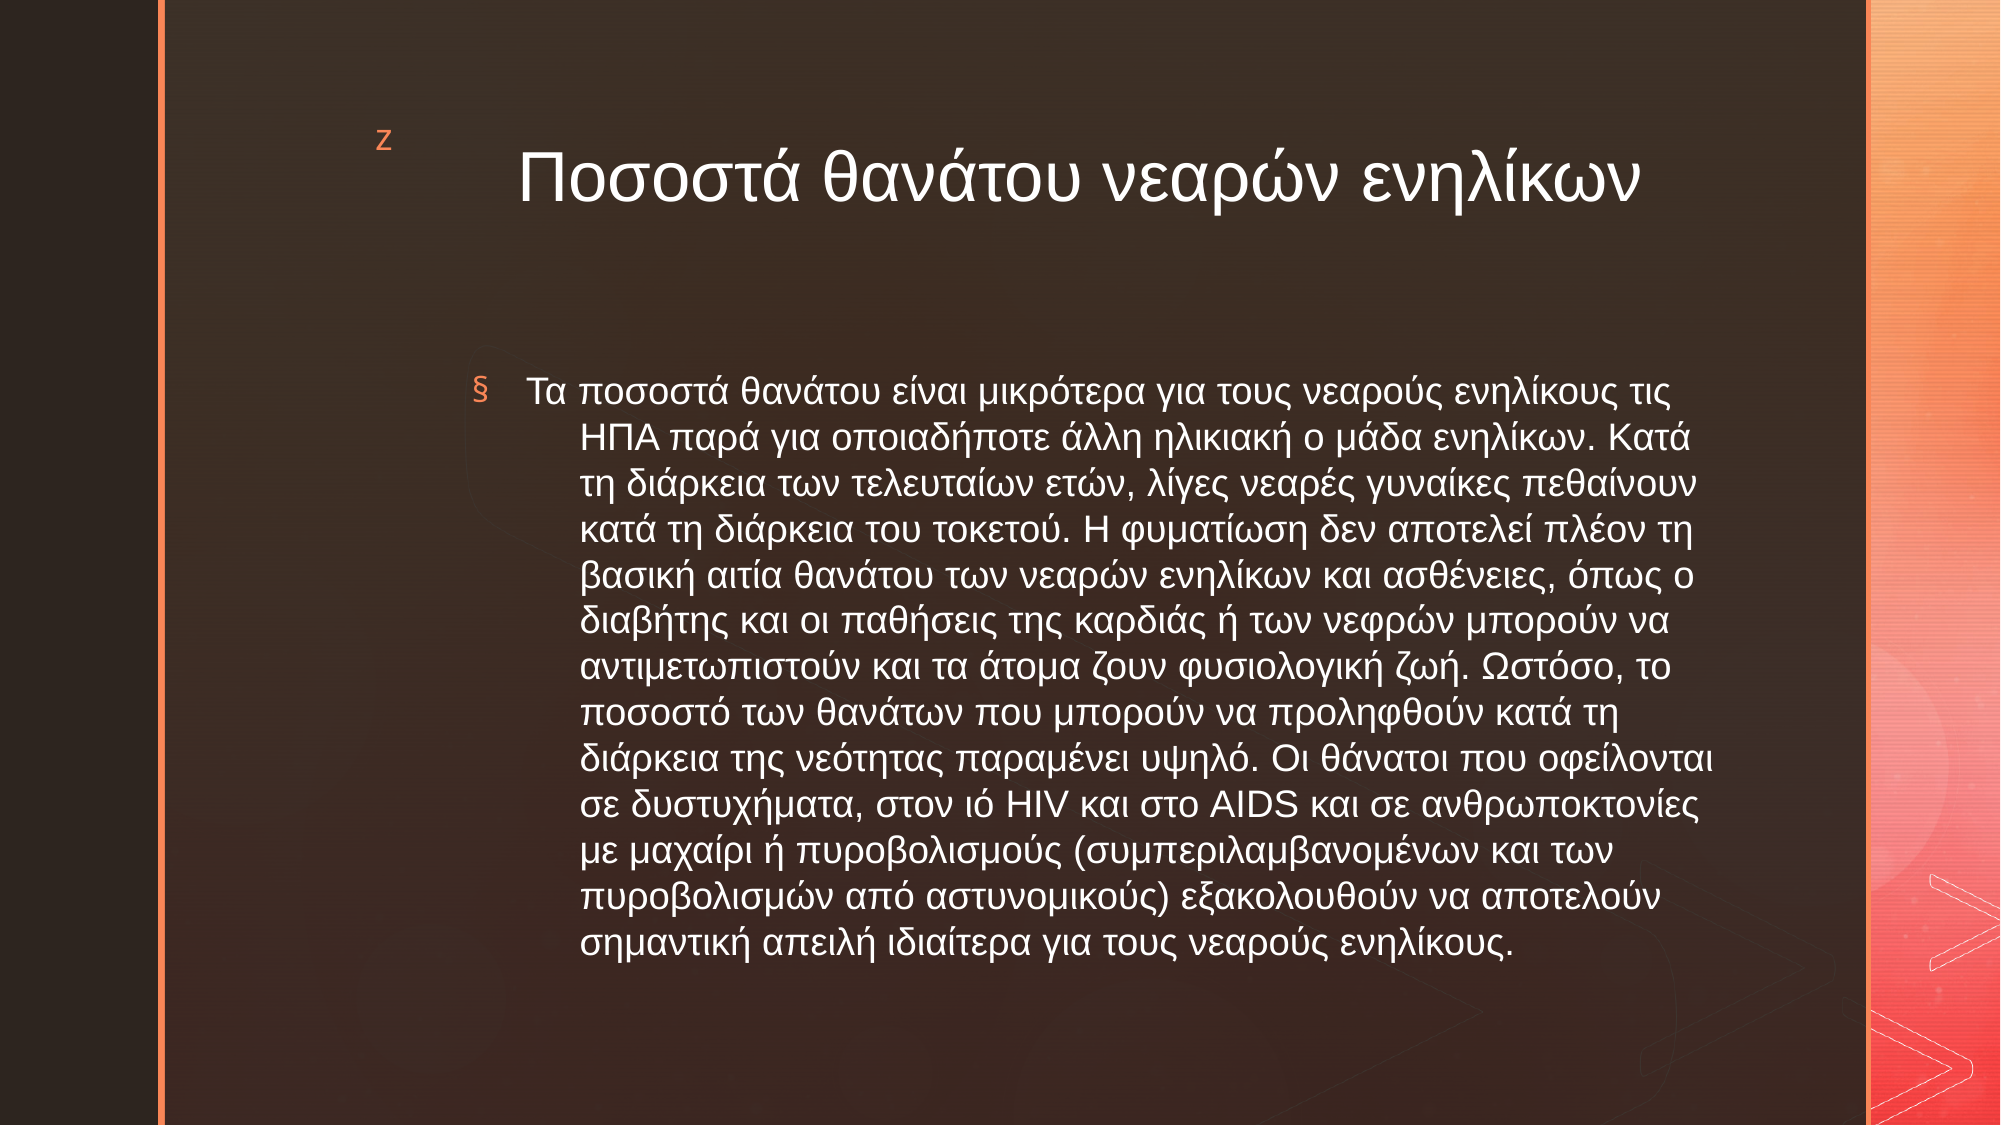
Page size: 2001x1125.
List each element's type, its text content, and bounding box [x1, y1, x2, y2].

list Τα ποσοστά θανάτου είναι μικρότερα για τους νεαρούς ενηλίκους τις ΗΠΑ παρά για οποιαδήποτε άλλη ηλικιακή ο μάδα ενηλίκων. Κατά τη διάρκεια των τελευταίων ετών, λίγες νεαρές γυναίκες πεθαίνουν κατά τη διάρκεια του τοκετού. Η φυματίωση δεν αποτελεί πλέον τη βασική αιτία θανάτου των νεαρών ενηλίκων και ασθένειες, όπως ο διαβήτης και οι παθήσεις της καρδιάς ή των νεφρών μπορούν να αντιμετωπιστούν και τα άτομα ζουν φυσιολογική ζωή. Ωστόσο, το ποσοστό των θανάτων που μπορούν να προληφθούν κατά τη διάρκεια της νεότητας παραμένει υψηλό. Οι θάνατοι που οφείλονται σε δυστυχήματα, στον ιό HIV και στο AIDS και σε ανθρωποκτονίες με μαχαίρι ή πυροβολισμούς (συμπεριλαμβανομένων και των πυροβολισμών από αστυνομικούς) εξακολουθούν να αποτελούν σημαντική απειλή ιδιαίτερα για τους νεαρούς ενηλίκους. [454, 336, 1734, 993]
title Ποσοστά θανάτου νεαρών ενηλίκων [428, 132, 1734, 310]
